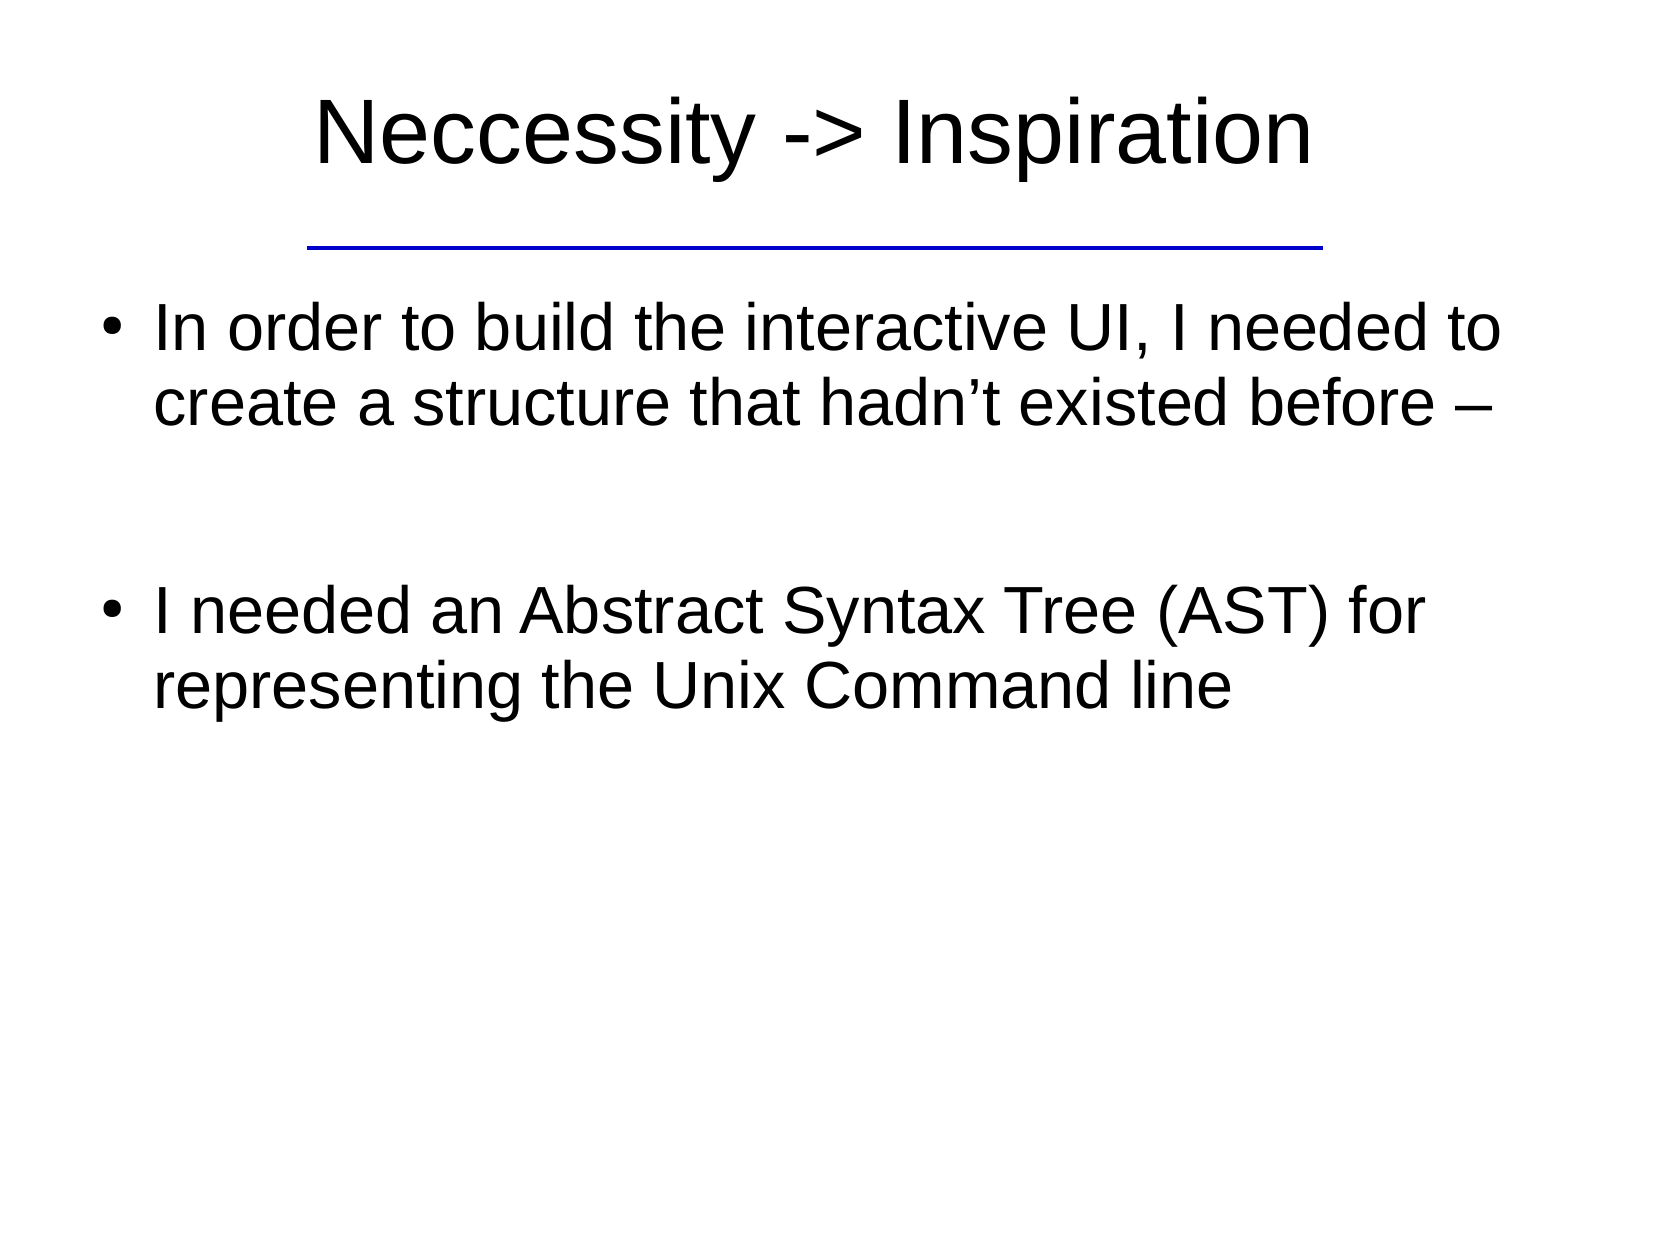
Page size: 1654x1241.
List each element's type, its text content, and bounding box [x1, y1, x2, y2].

list In order to build the interactive UI, I needed to create a structure that hadn’t existed before – I needed an Abstract Syntax Tree (AST) for representing the Unix Command line [82, 290, 1571, 1010]
title Neccessity -> Inspiration [70, 28, 1560, 236]
